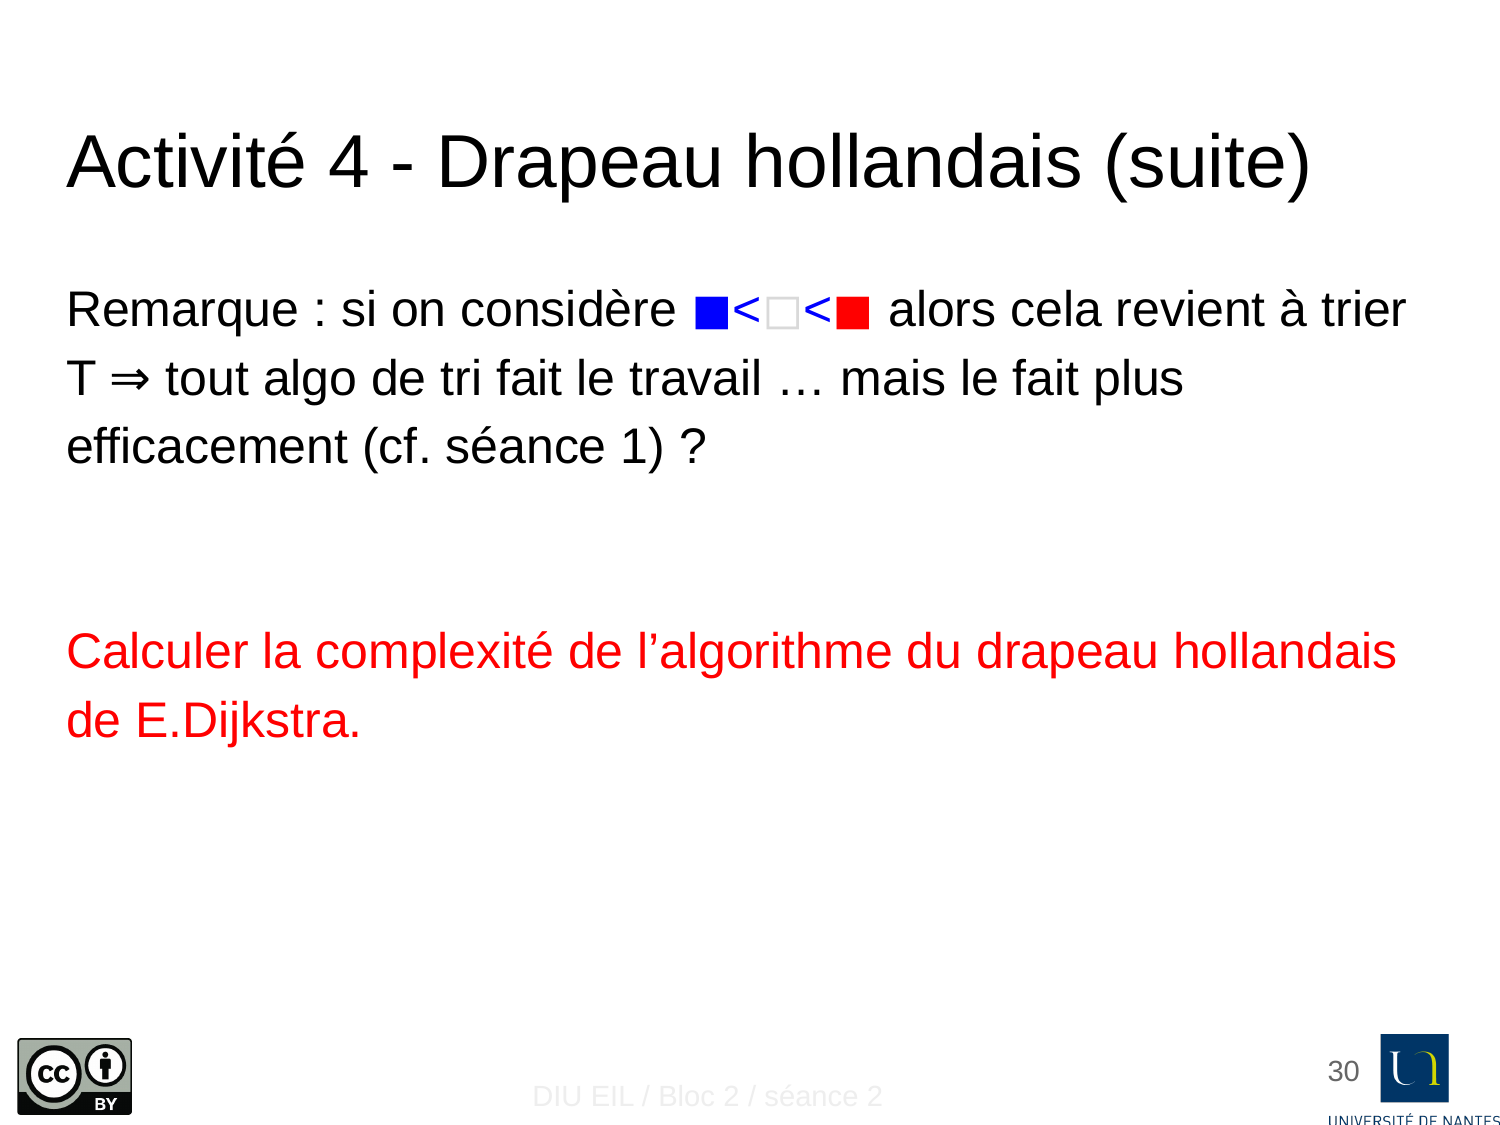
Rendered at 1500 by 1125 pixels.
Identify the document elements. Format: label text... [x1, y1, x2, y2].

picture [1329, 1034, 1500, 1125]
list Remarque : si on considère ◼️<◻️<◼️ alors cela revient à trier T ⇒ tout algo de tri fait le travail … mais le fait plus efficacement (cf. séance 1) ? Calculer la complexité de l’algorithme du drapeau hollandais de E.Dijkstra. [51, 252, 1449, 1064]
picture [17, 1038, 132, 1115]
slide_number <numéro> [1284, 1038, 1375, 1102]
title Activité 4 - Drapeau hollandais (suite) [51, 97, 1449, 223]
